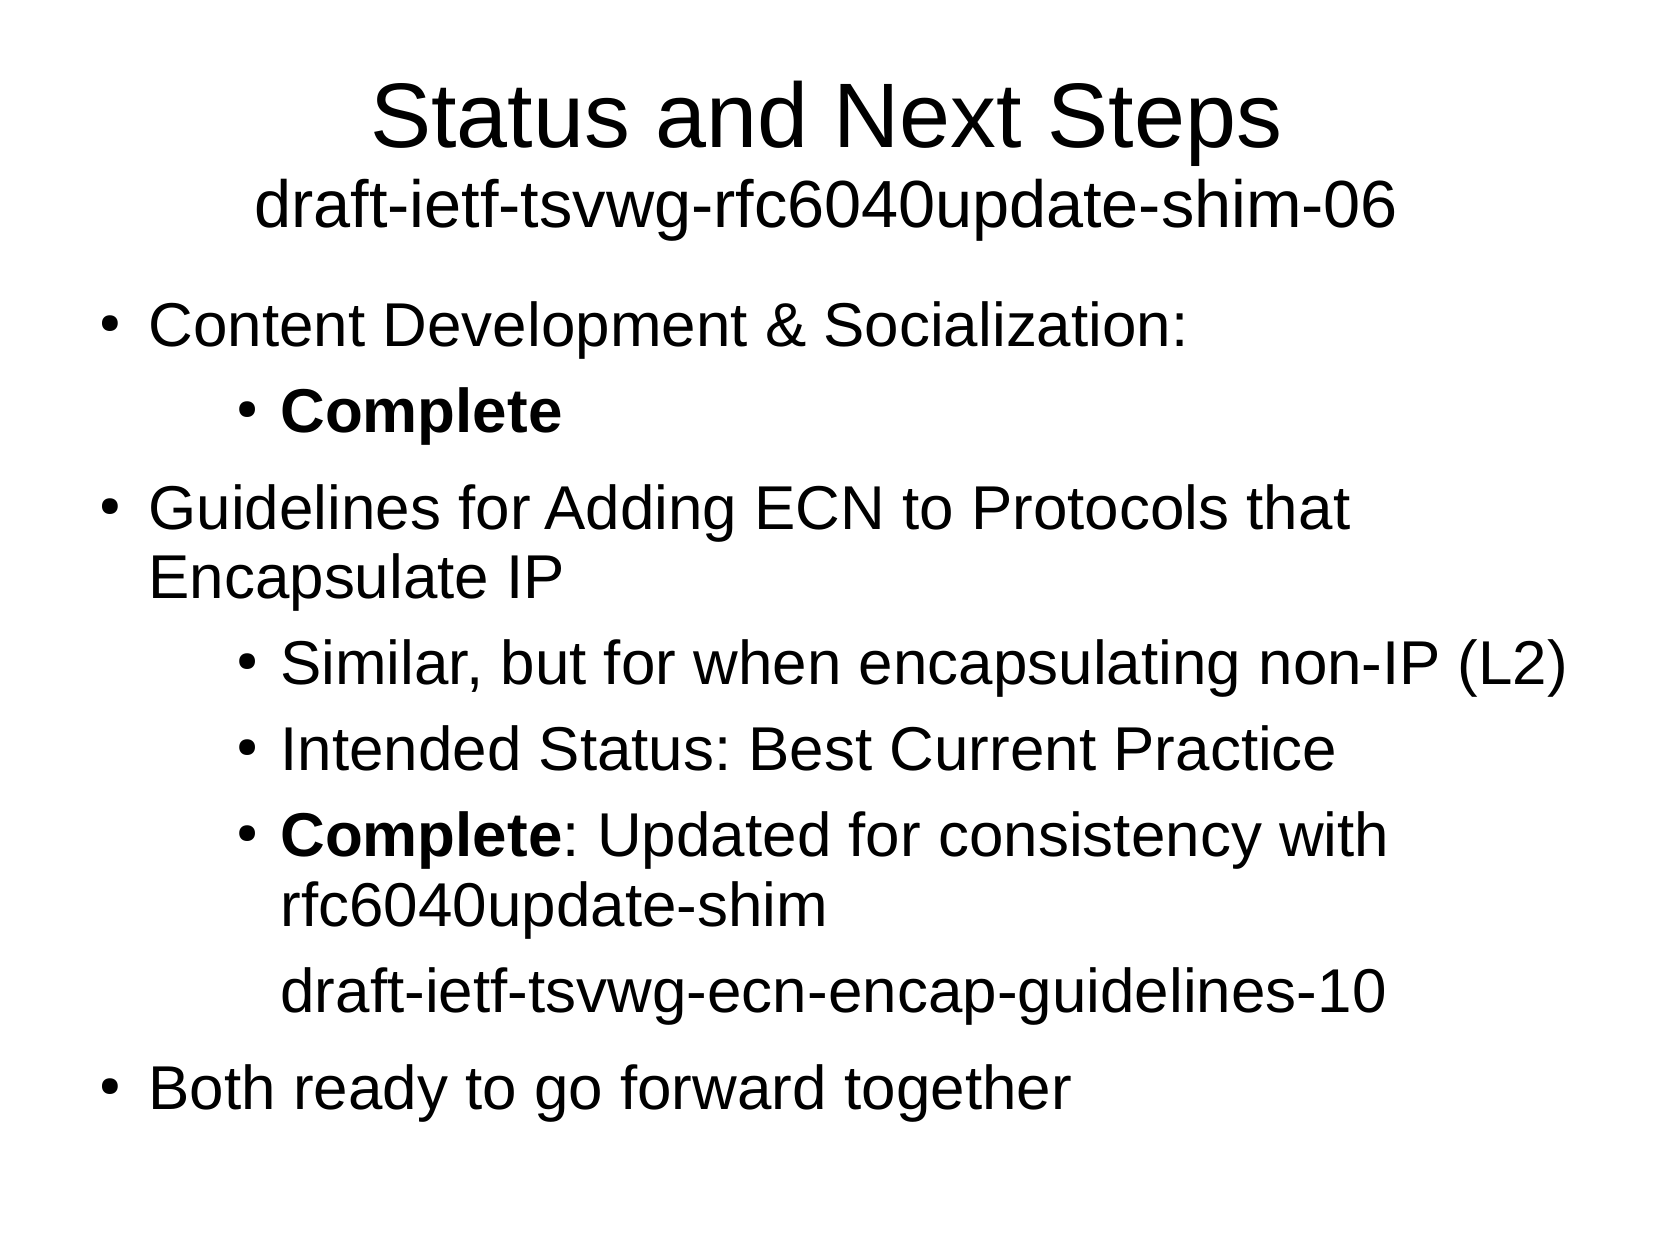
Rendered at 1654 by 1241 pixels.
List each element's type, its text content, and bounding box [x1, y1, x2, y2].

list Content Development & Socialization: Complete Guidelines for Adding ECN to Protocols that Encapsulate IP Similar, but for when encapsulating non-IP (L2) Intended Status: Best Current Practice Complete: Updated for consistency with rfc6040update-shim draft-ietf-tsvwg-ecn-encap-guidelines-10 Both ready to go forward together [82, 290, 1571, 1134]
title Status and Next Steps draft-ietf-tsvwg-rfc6040update-shim-06 [82, 49, 1571, 257]
